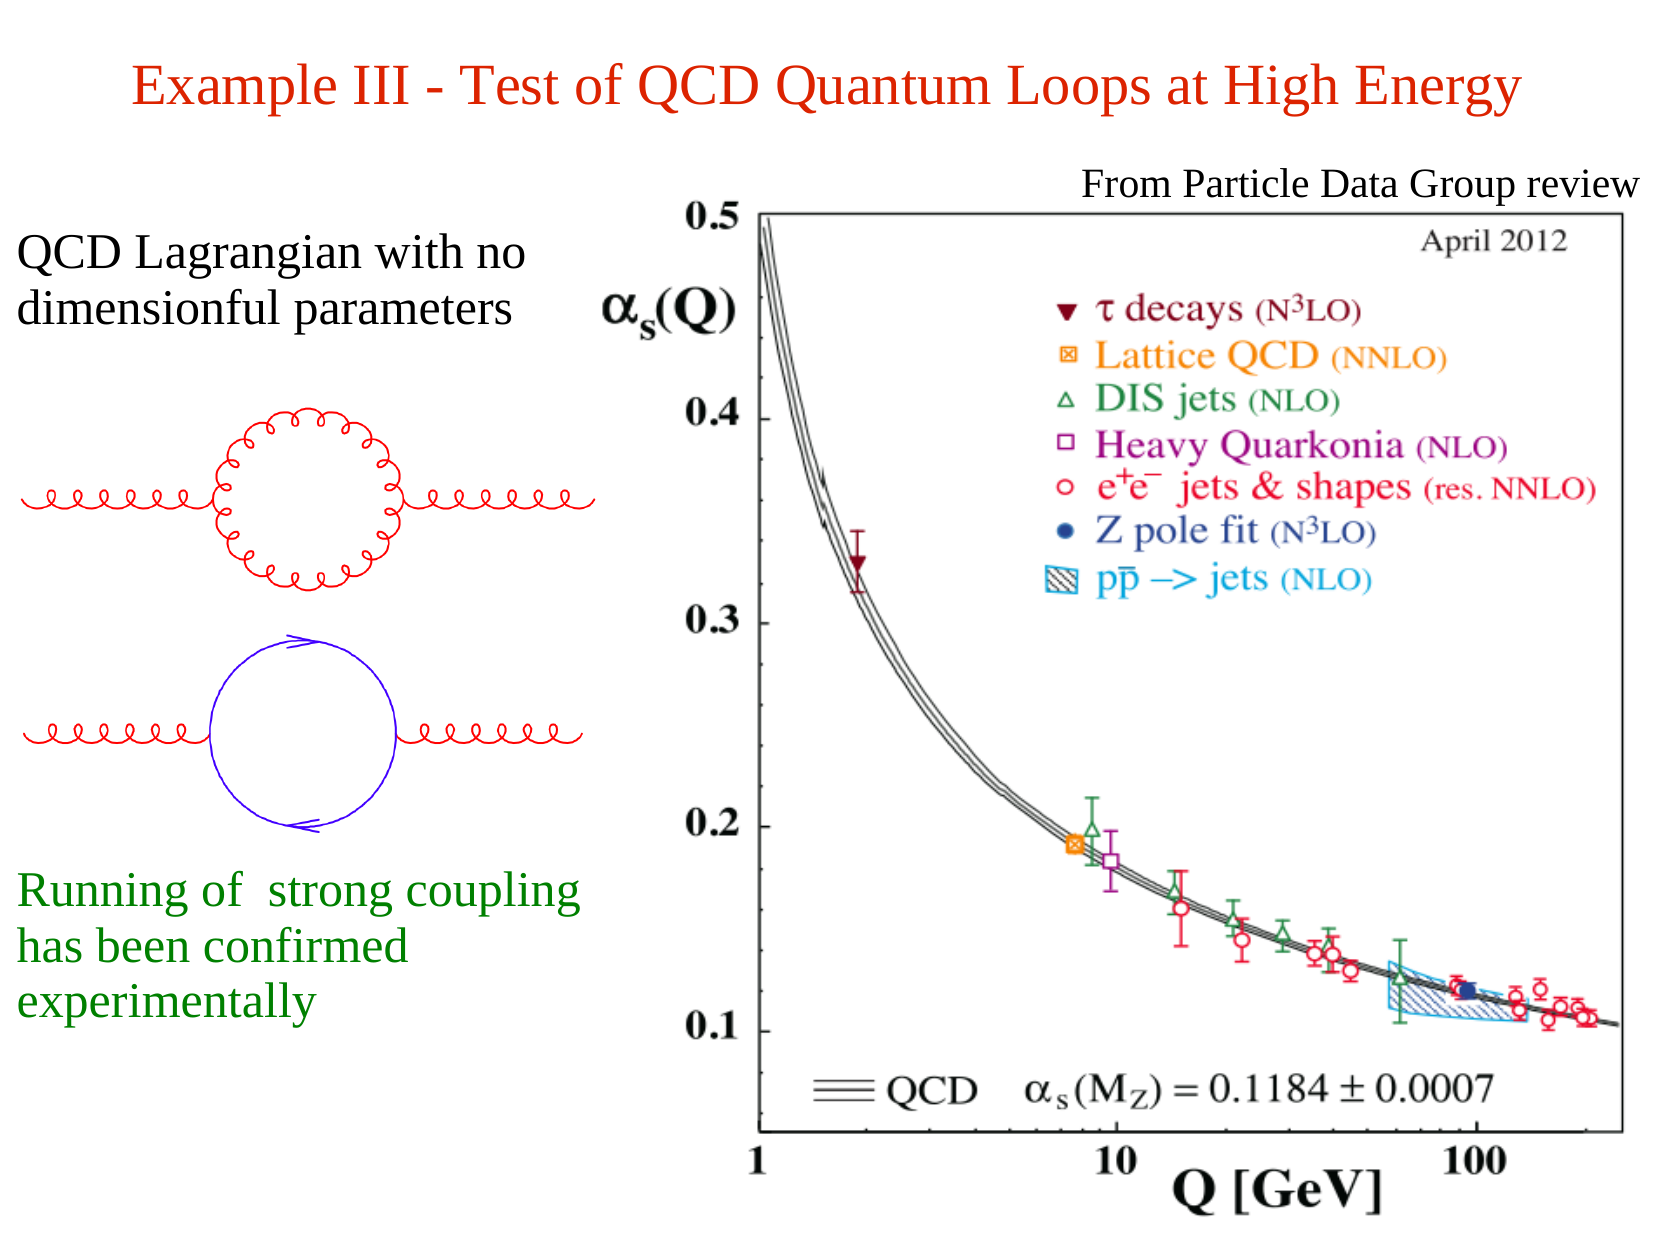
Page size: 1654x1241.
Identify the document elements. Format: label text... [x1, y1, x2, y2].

title Example III - Test of QCD Quantum Loops at High Energy [121, 8, 1534, 162]
picture [12, 184, 1654, 1235]
text_box Running of strong coupling has been confirmed experimentally [16, 862, 581, 1029]
text_box QCD Lagrangian with no dimensionful parameters [16, 224, 527, 336]
text_box From Particle Data Group review [1081, 159, 1640, 207]
